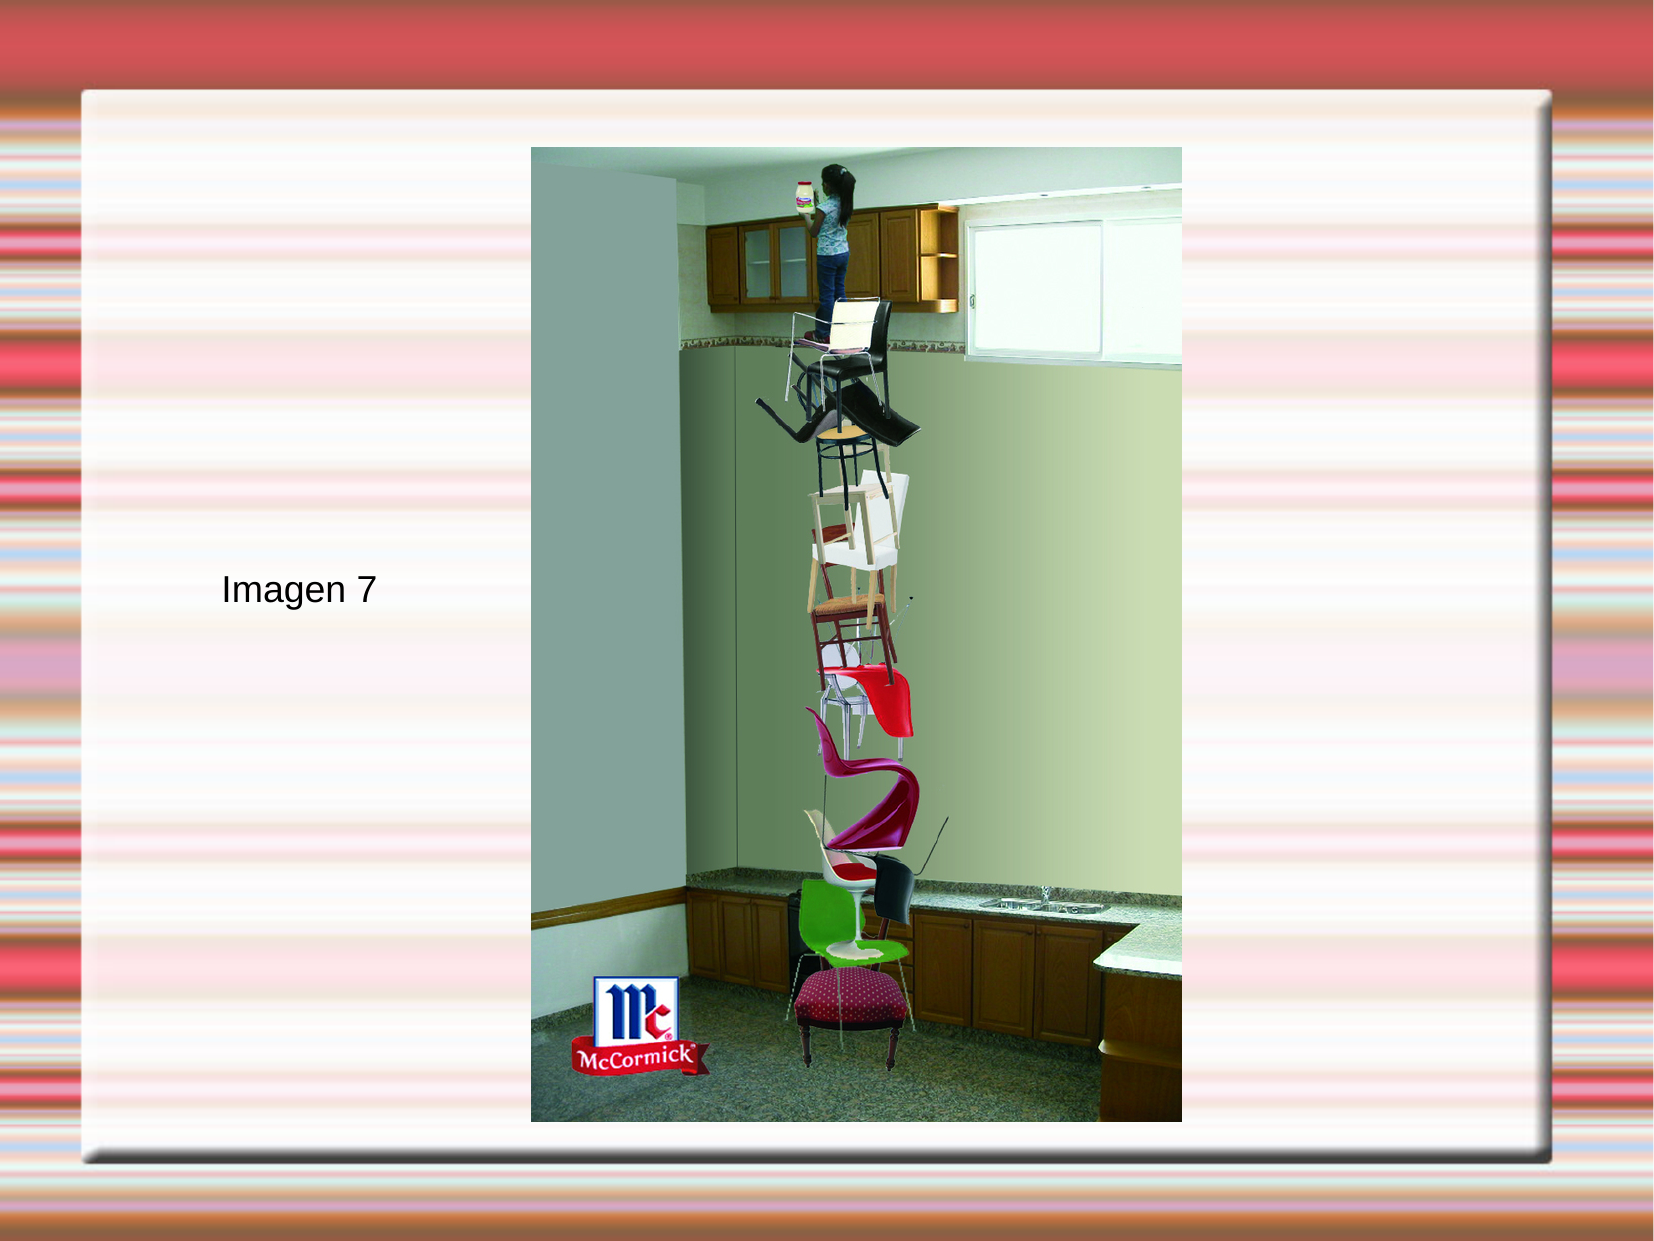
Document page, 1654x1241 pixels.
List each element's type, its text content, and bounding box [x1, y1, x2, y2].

text_box Imagen 7 [206, 561, 443, 618]
picture [0, 0, 1654, 1241]
